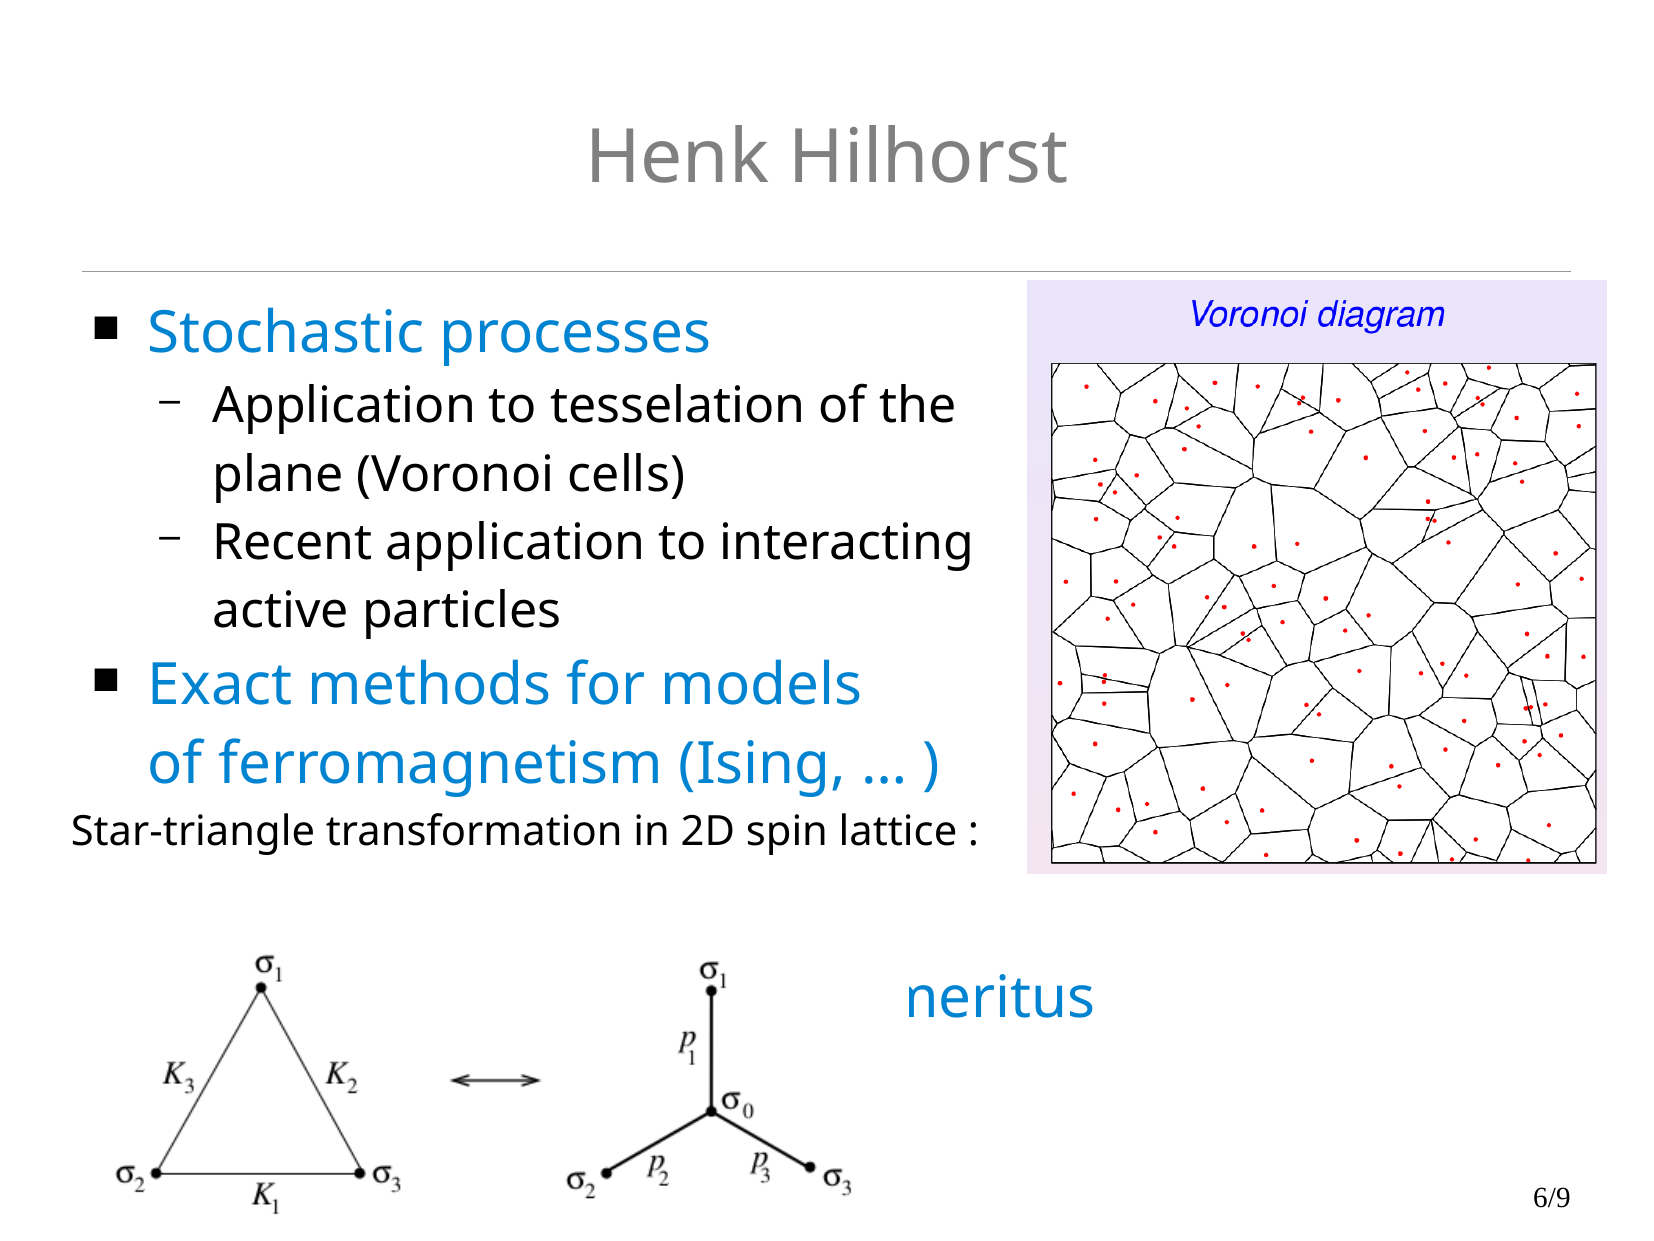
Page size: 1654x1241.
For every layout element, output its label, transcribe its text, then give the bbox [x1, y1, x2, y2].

picture [64, 938, 909, 1222]
title Henk Hilhorst [82, 49, 1571, 257]
picture [1027, 280, 1607, 875]
list Stochastic processes Application to tesselation of the plane (Voronoi cells) Recent application to interacting active particles Exact methods for models of ferromagnetism (Ising, … ) Star-triangle transformation in 2D spin lattice : → Emeritus [70, 290, 1619, 1182]
